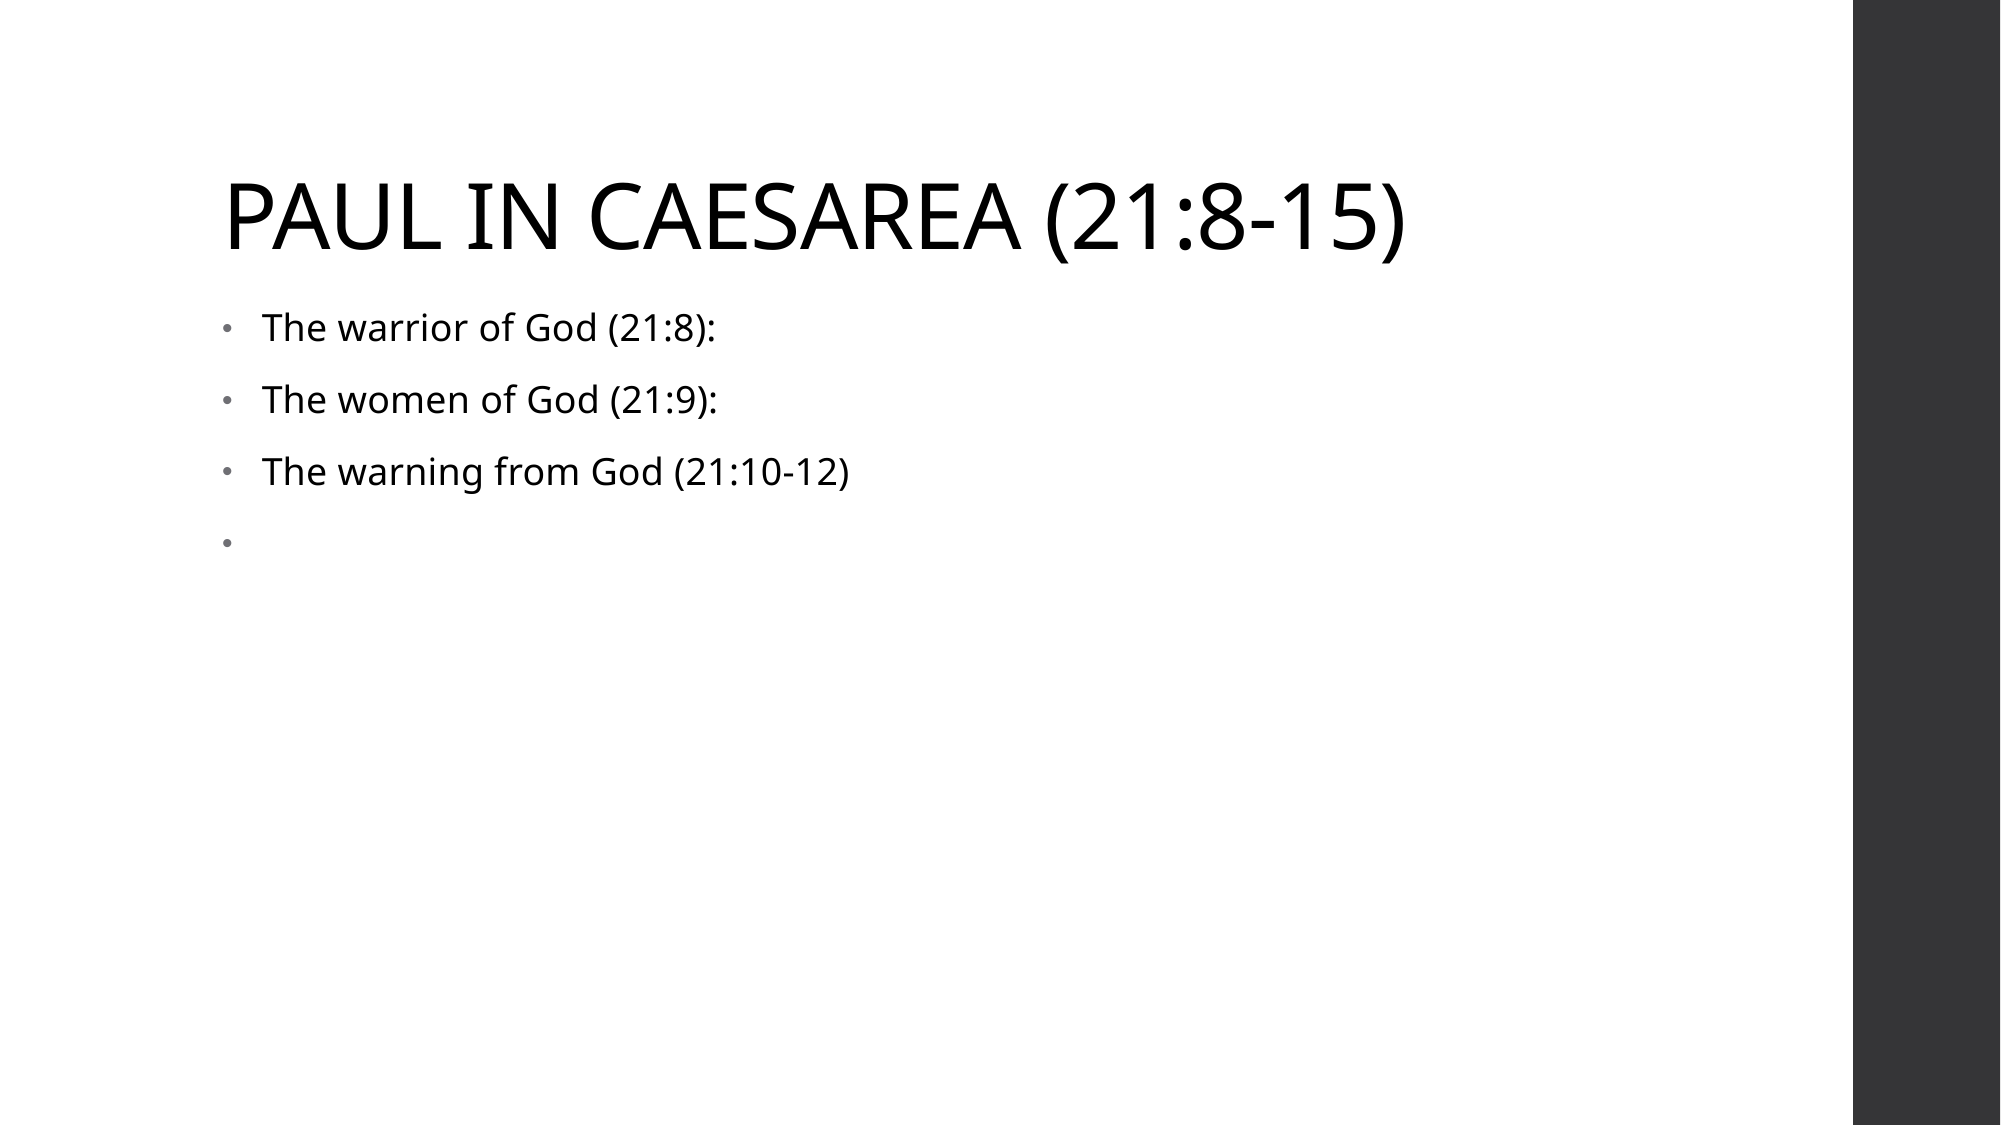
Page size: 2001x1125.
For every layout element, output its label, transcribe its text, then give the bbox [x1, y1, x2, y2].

title PAUL IN CAESAREA (21:8-15) [206, 60, 1797, 278]
list The warrior of God (21:8): The women of God (21:9): The warning from God (21:10-12) [206, 299, 1617, 1014]
